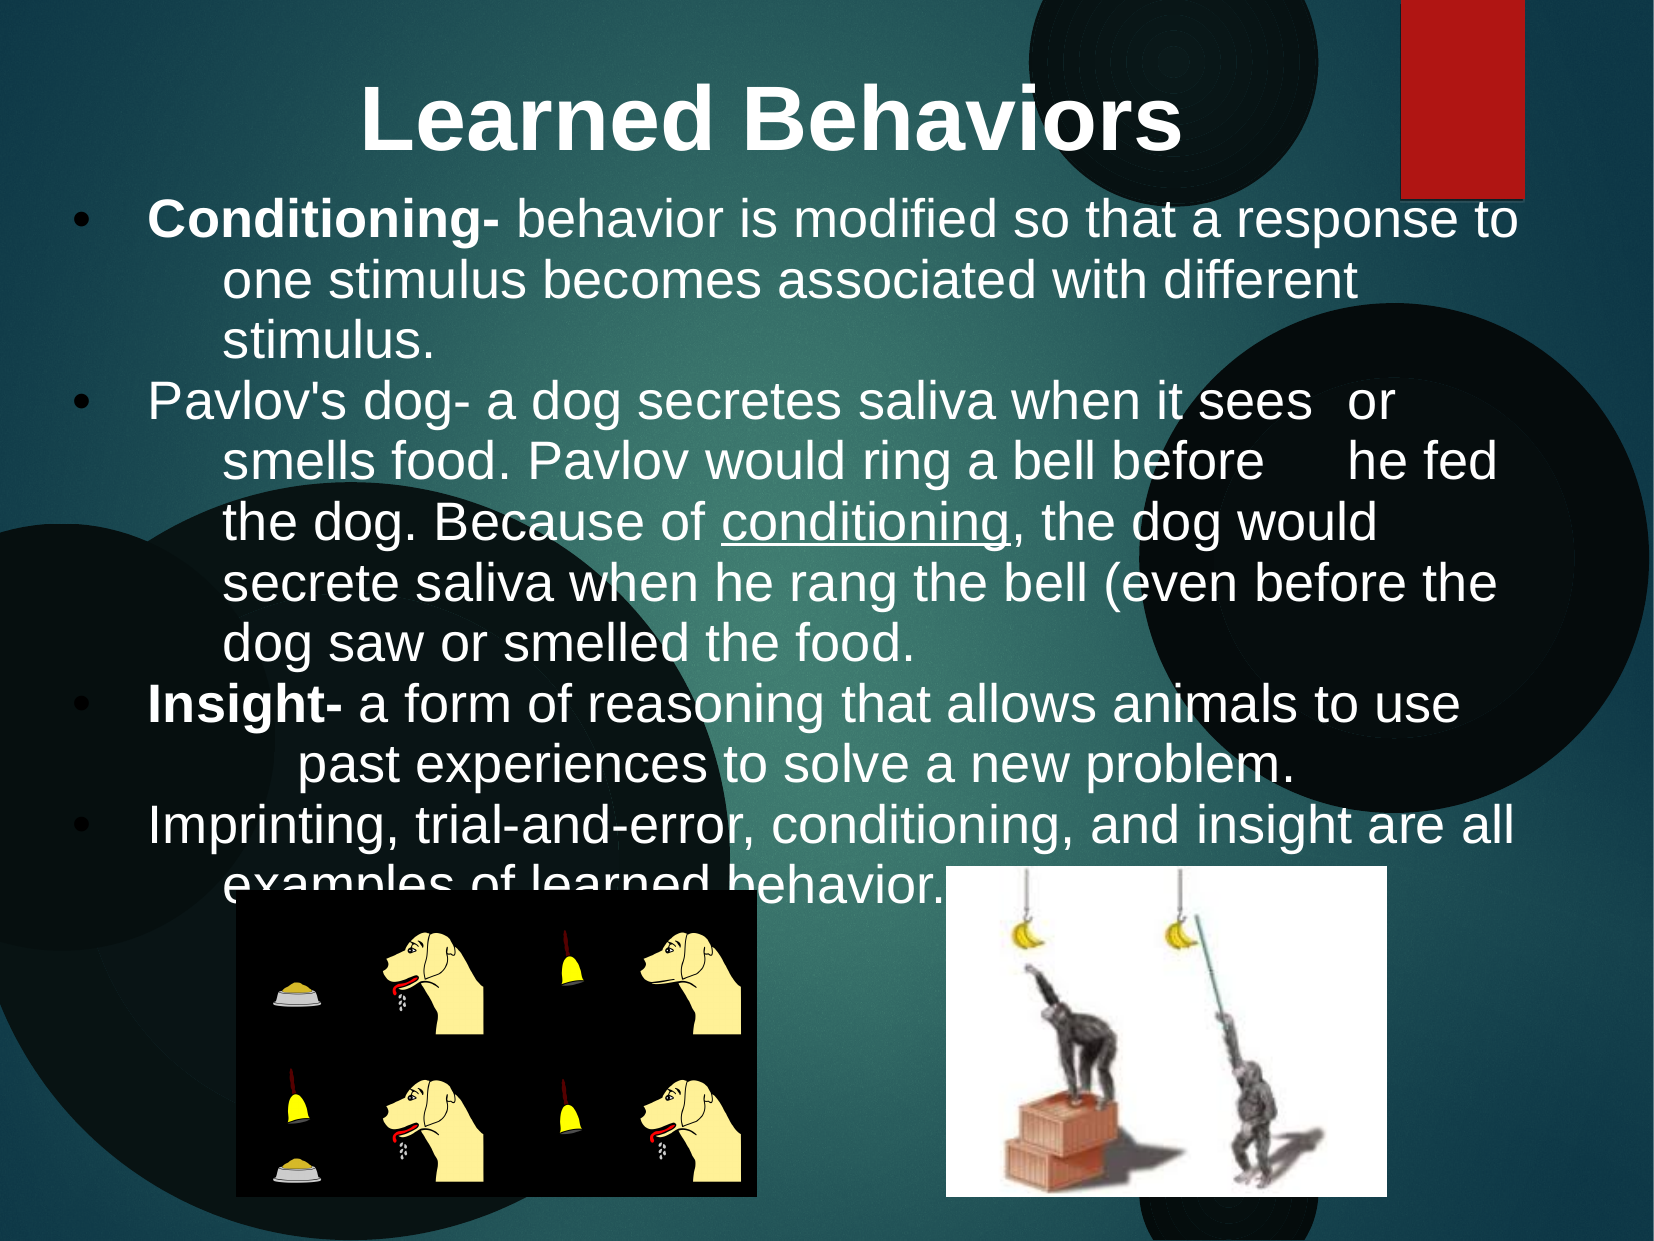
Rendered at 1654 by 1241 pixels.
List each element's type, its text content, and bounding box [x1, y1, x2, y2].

text_box Conditioning- behavior is modified so that a response to one stimulus becomes associated with different stimulus. Pavlov's dog- a dog secretes saliva when it sees or smells food. Pavlov would ring a bell before he fed the dog. Because of conditioning, the dog would secrete saliva when he rang the bell (even before the dog saw or smelled the food. Insight- a form of reasoning that allows animals to use past experiences to solve a new problem. Imprinting, trial-and-error, conditioning, and insight are all examples of learned behavior. [58, 181, 1576, 903]
text_box Learned Behaviors [345, 60, 1209, 181]
picture [946, 866, 1387, 1197]
picture [236, 890, 757, 1197]
